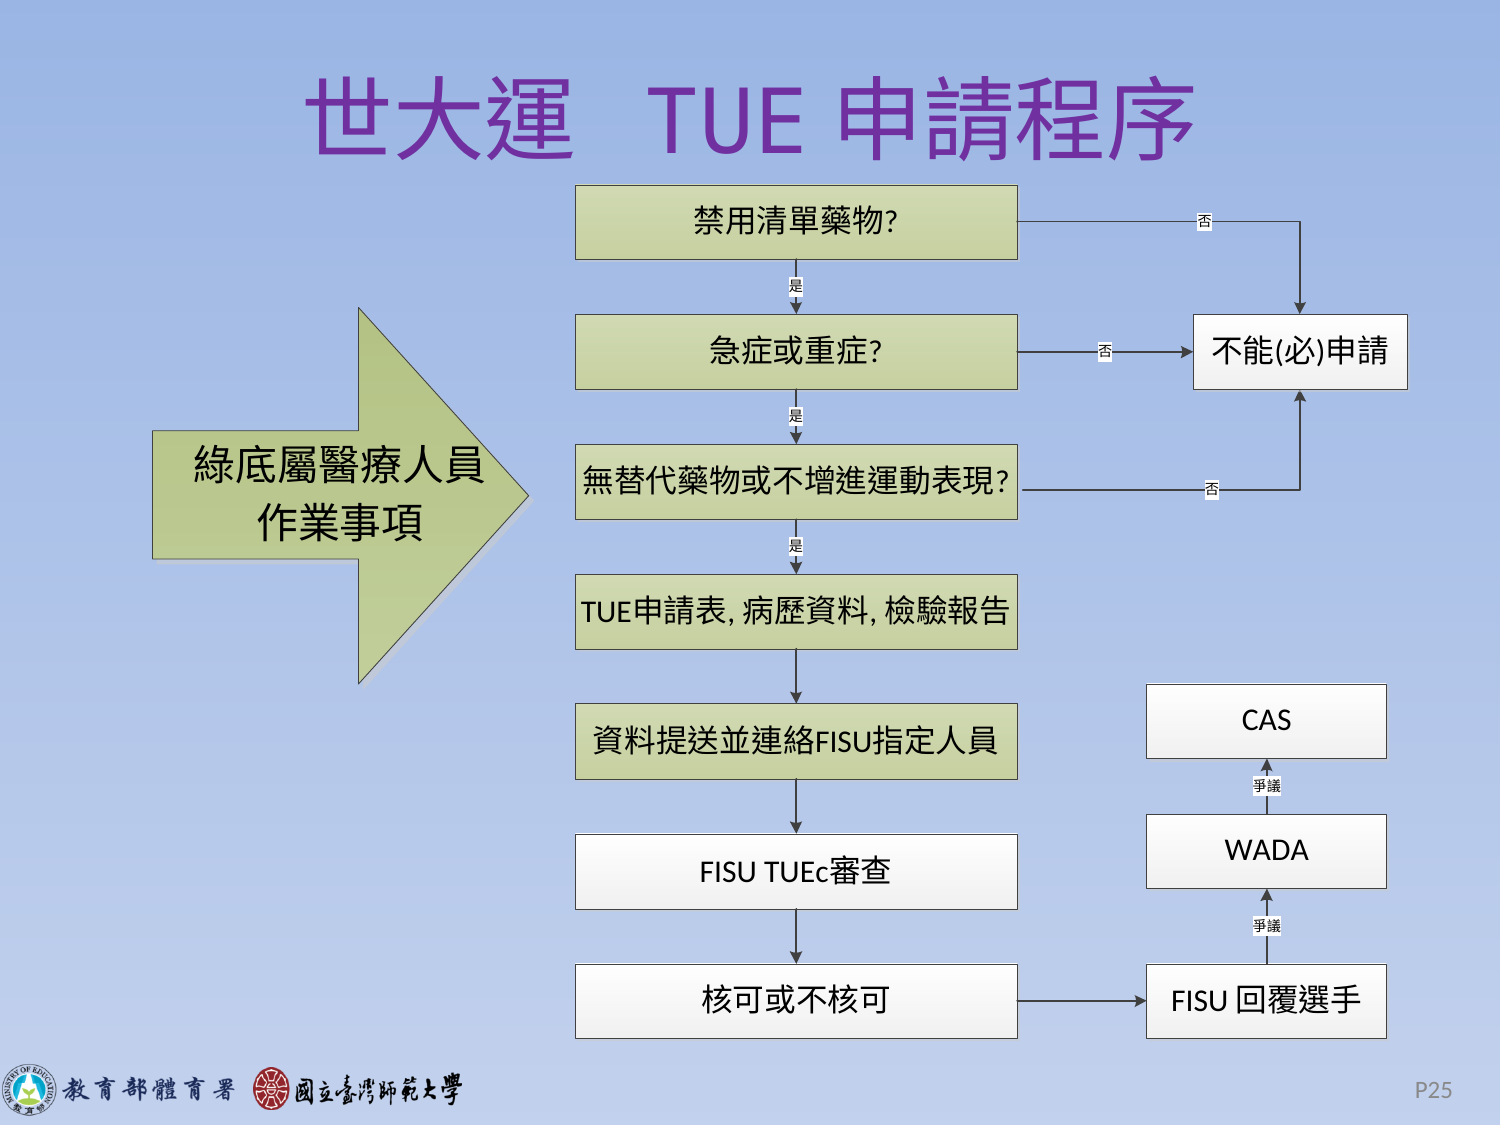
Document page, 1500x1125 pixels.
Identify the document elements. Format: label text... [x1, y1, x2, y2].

picture [572, 182, 1412, 1044]
picture [147, 302, 538, 693]
text_box P [1399, 1046, 1500, 1125]
title 世大運 TUE申請程序 [29, 54, 1471, 150]
